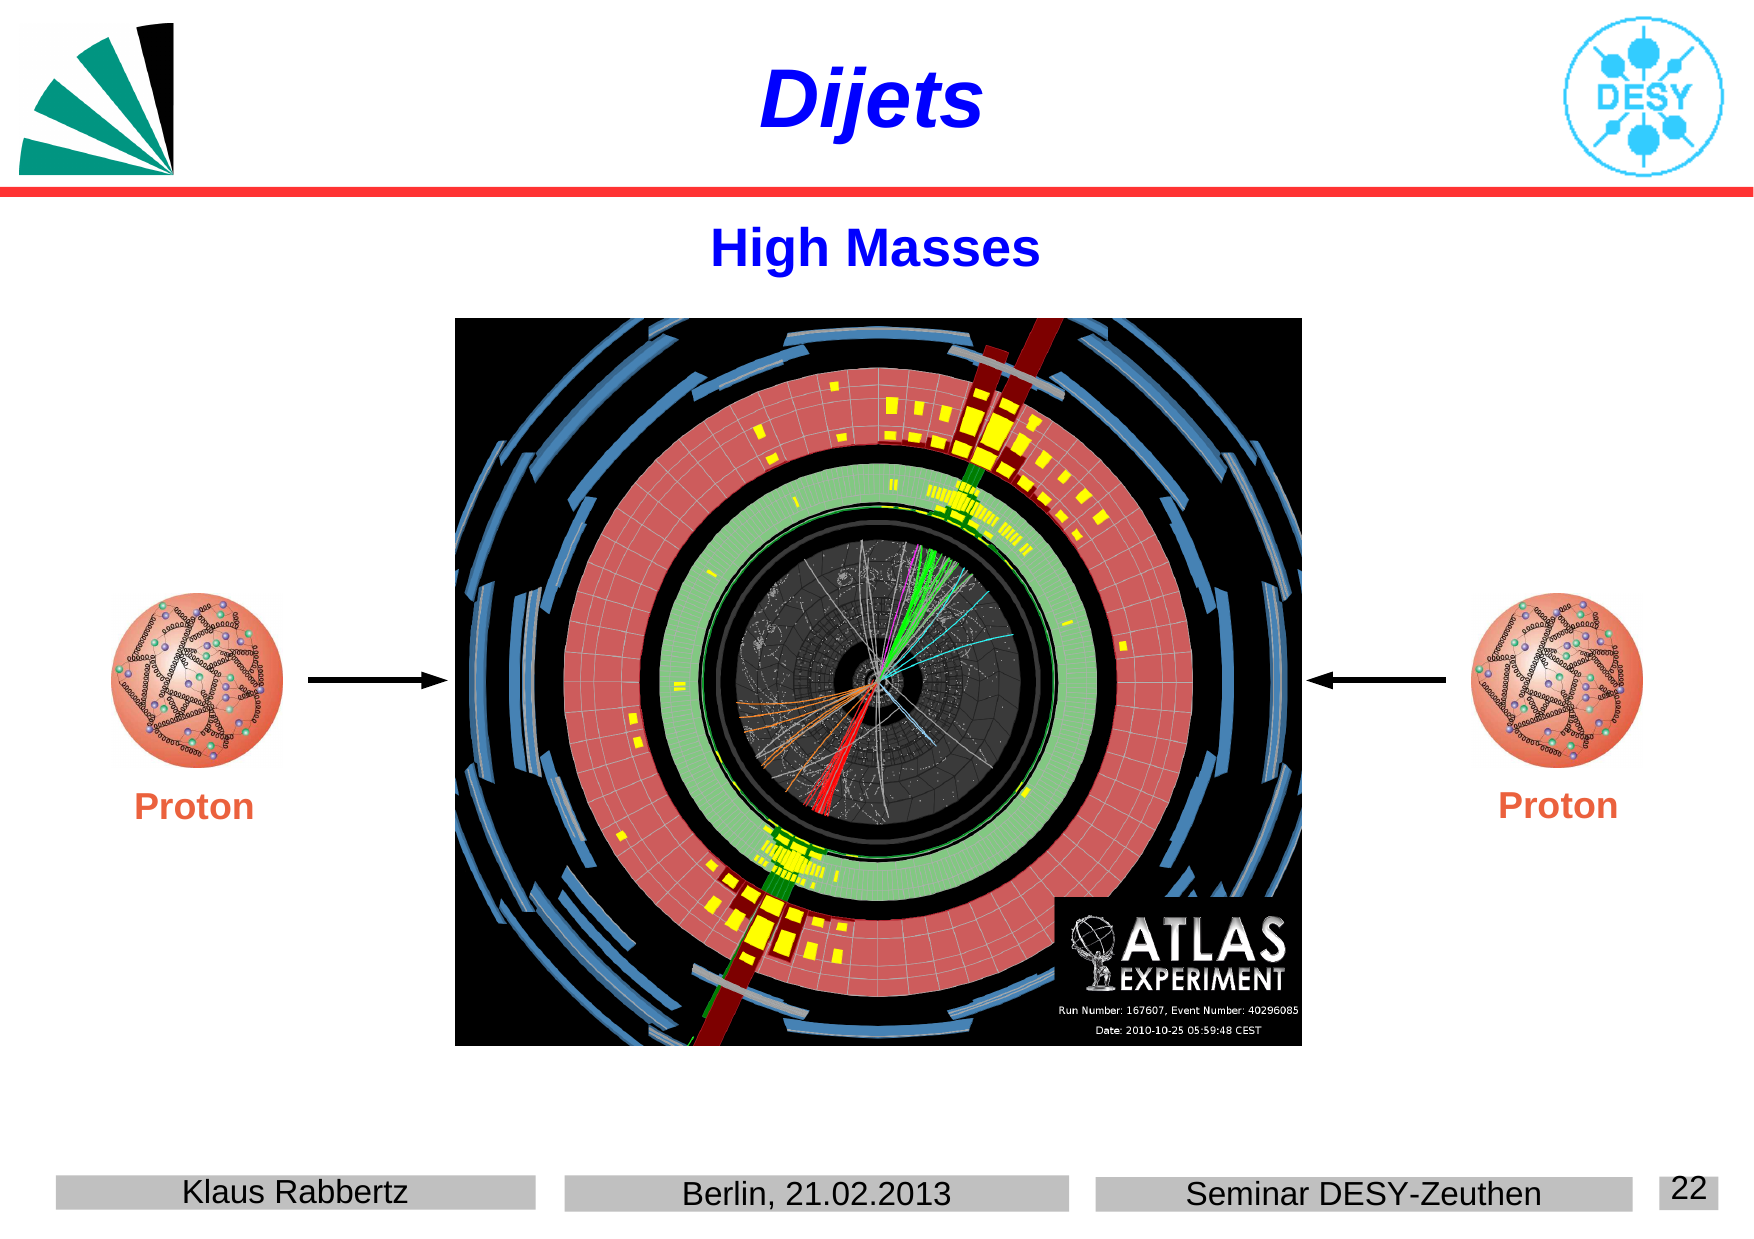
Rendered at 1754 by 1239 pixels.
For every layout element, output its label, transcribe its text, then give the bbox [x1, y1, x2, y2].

picture [1559, 12, 1729, 182]
picture [1471, 593, 1643, 769]
text_box Proton [122, 779, 269, 834]
text_box Proton [1486, 778, 1632, 834]
picture [111, 593, 283, 769]
title Dijets [220, 16, 1525, 182]
text_box High Masses [698, 212, 1055, 285]
picture [19, 23, 174, 177]
picture [455, 318, 1302, 1046]
